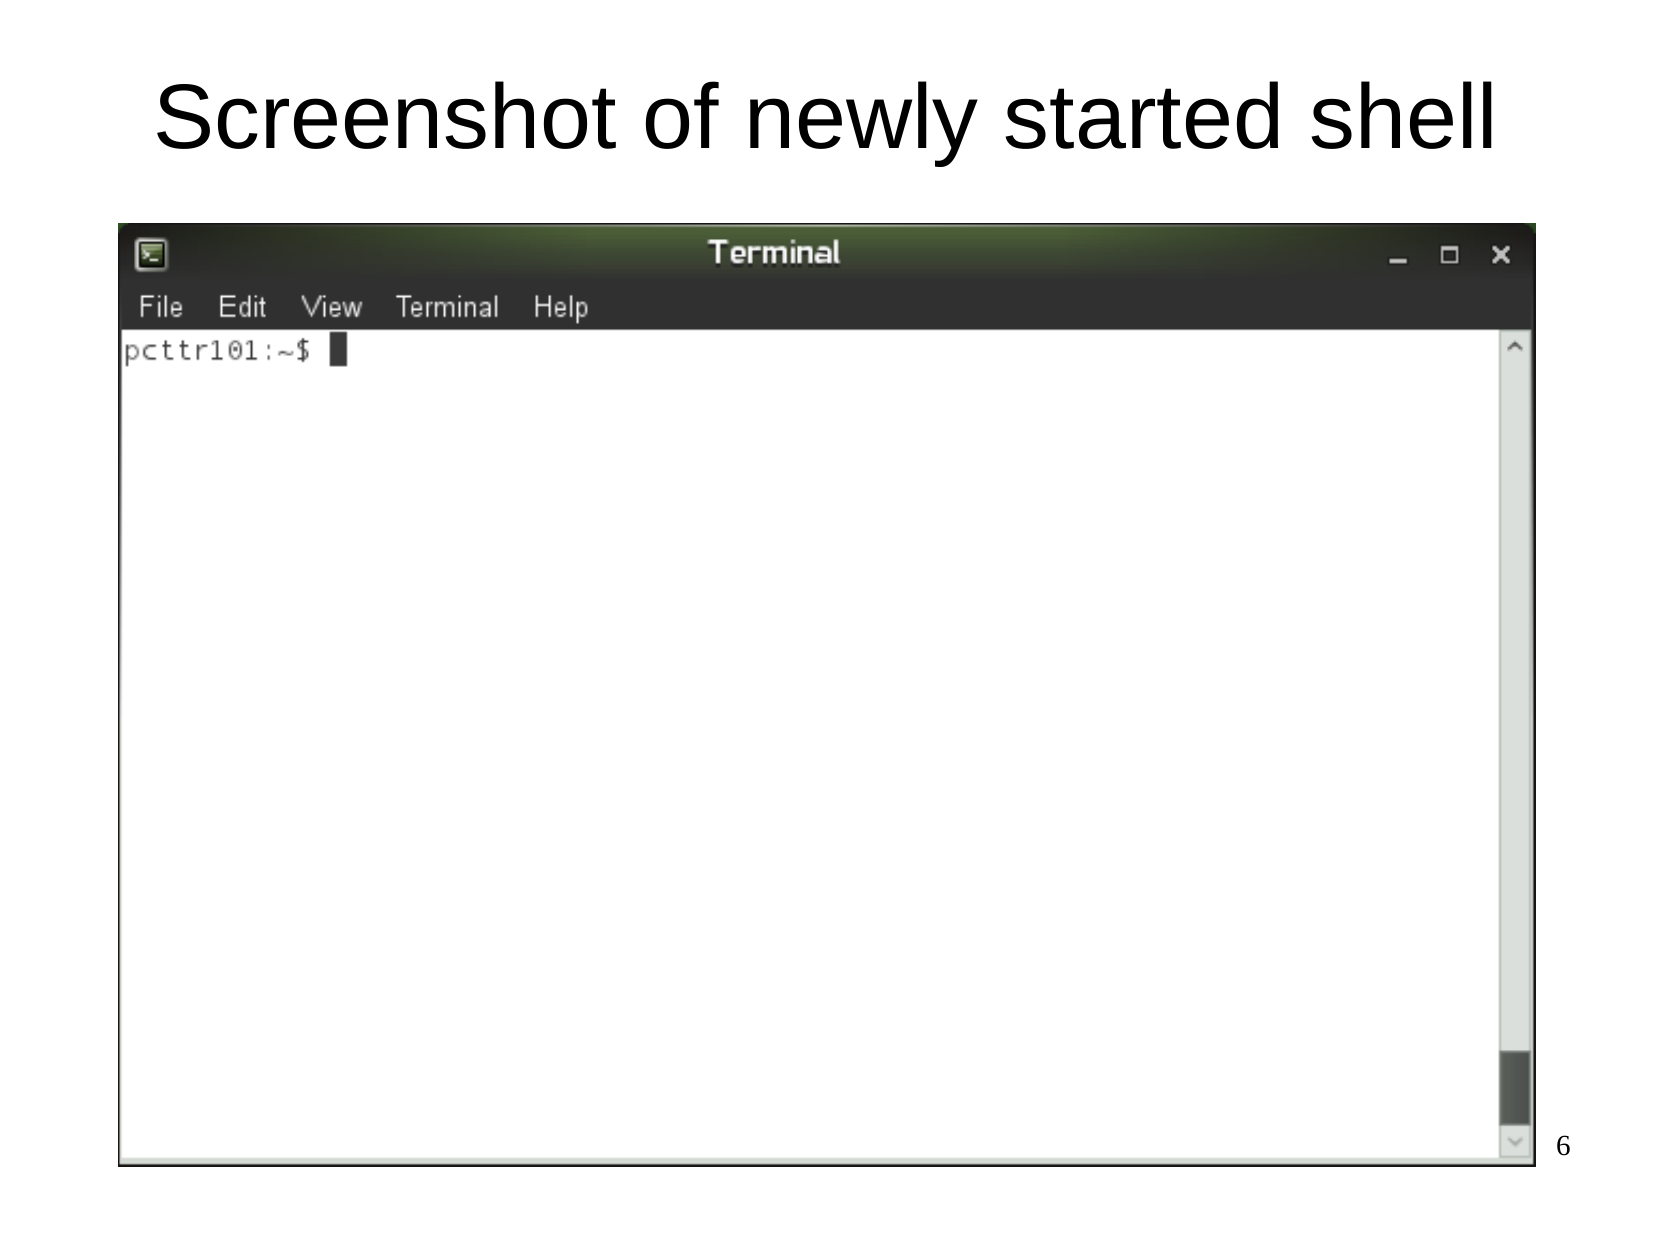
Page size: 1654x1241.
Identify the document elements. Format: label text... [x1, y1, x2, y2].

title Screenshot of newly started shell [0, 48, 1654, 187]
picture [118, 223, 1536, 1167]
